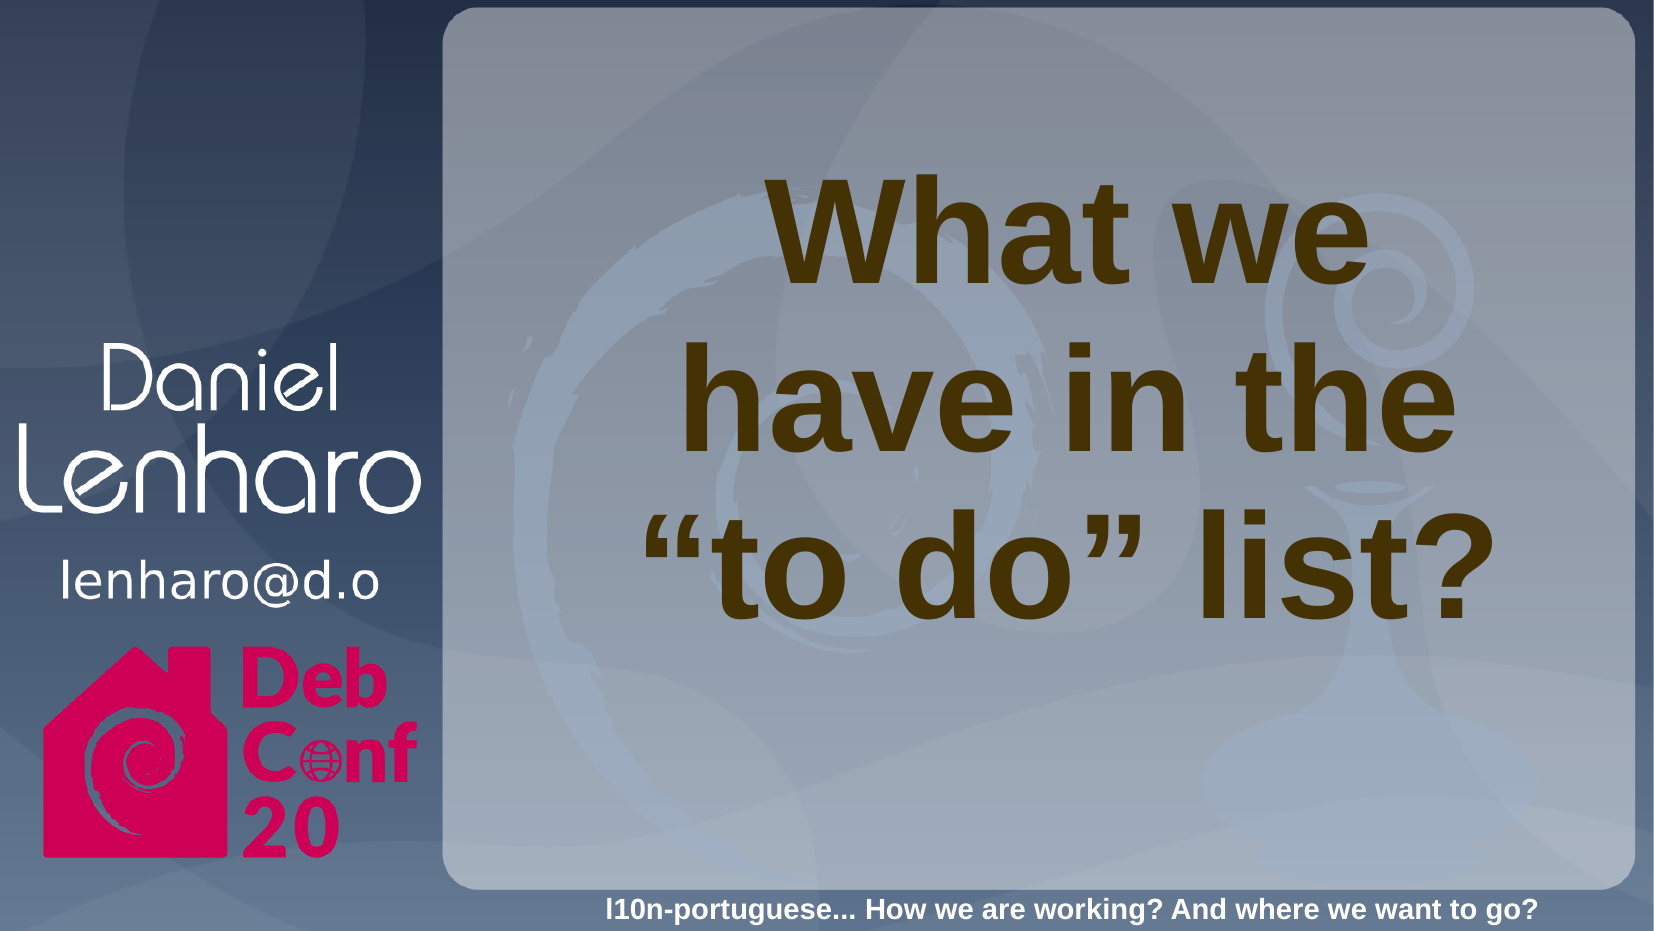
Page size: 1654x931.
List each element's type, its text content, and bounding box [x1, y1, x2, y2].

list What we have in the “to do” list? [561, 147, 1506, 776]
text_box l10n-portuguese... How we are working? And where we want to go? [590, 885, 1654, 931]
picture [0, 0, 1654, 931]
